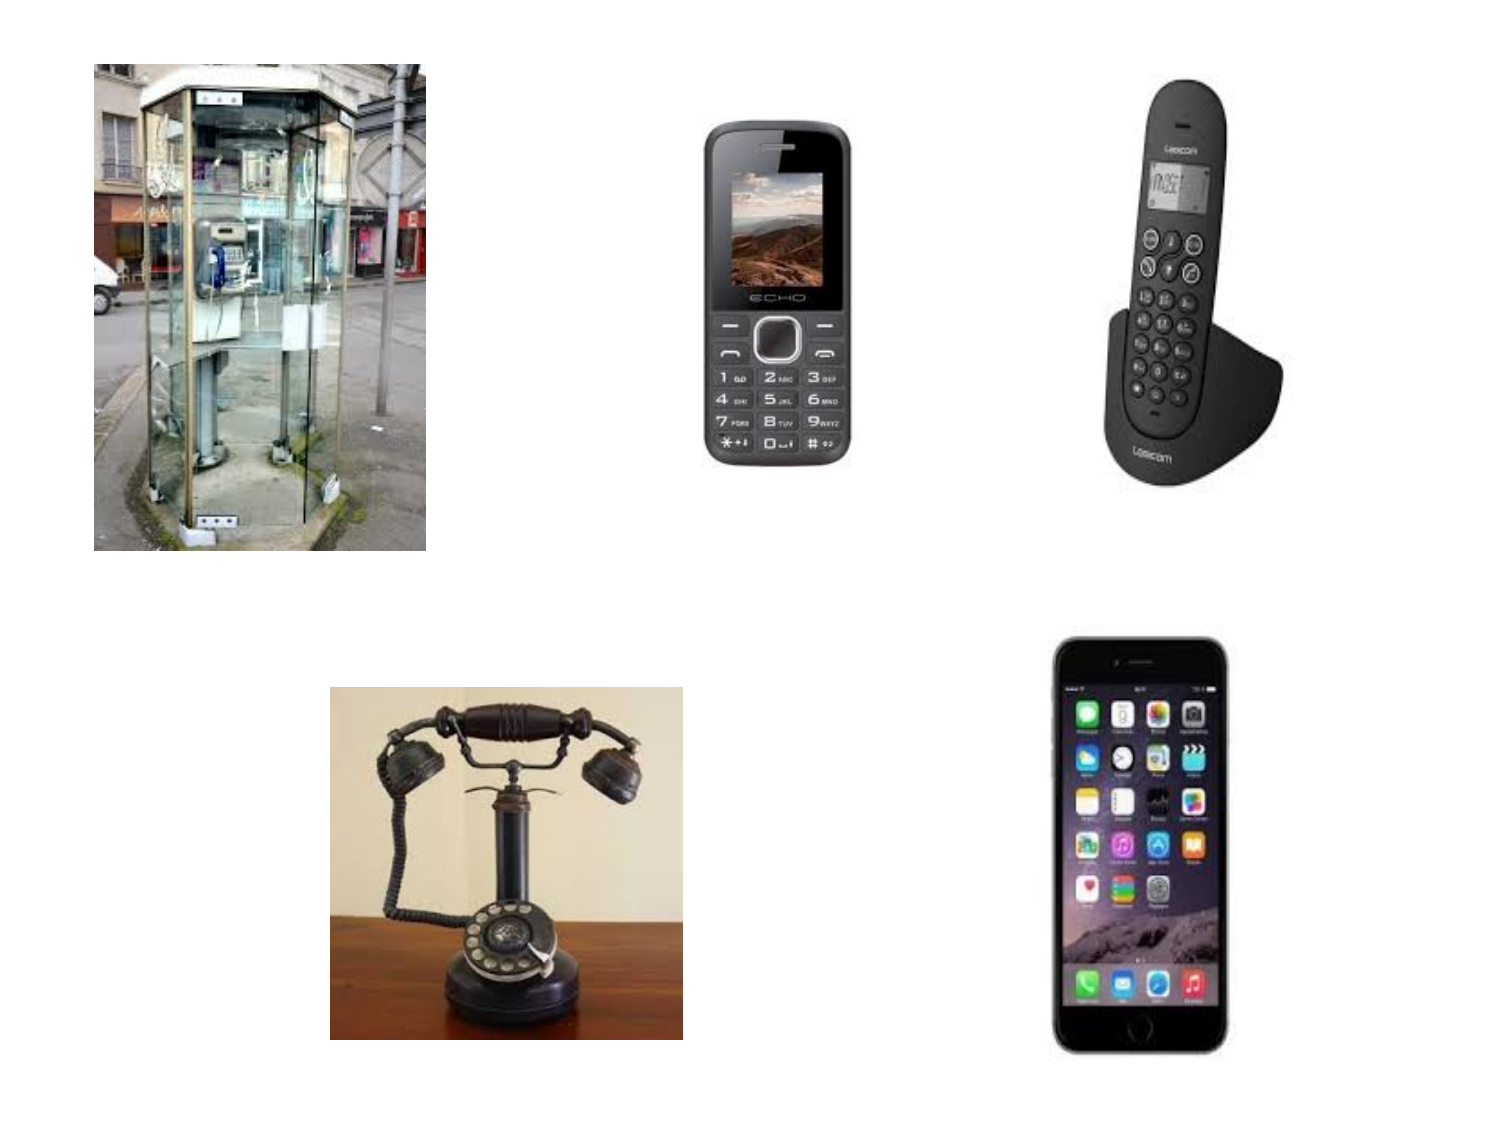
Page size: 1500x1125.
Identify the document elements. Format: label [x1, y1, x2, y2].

picture [956, 625, 1332, 1063]
picture [330, 687, 683, 1040]
picture [956, 74, 1430, 497]
picture [94, 64, 426, 551]
picture [602, 118, 954, 470]
